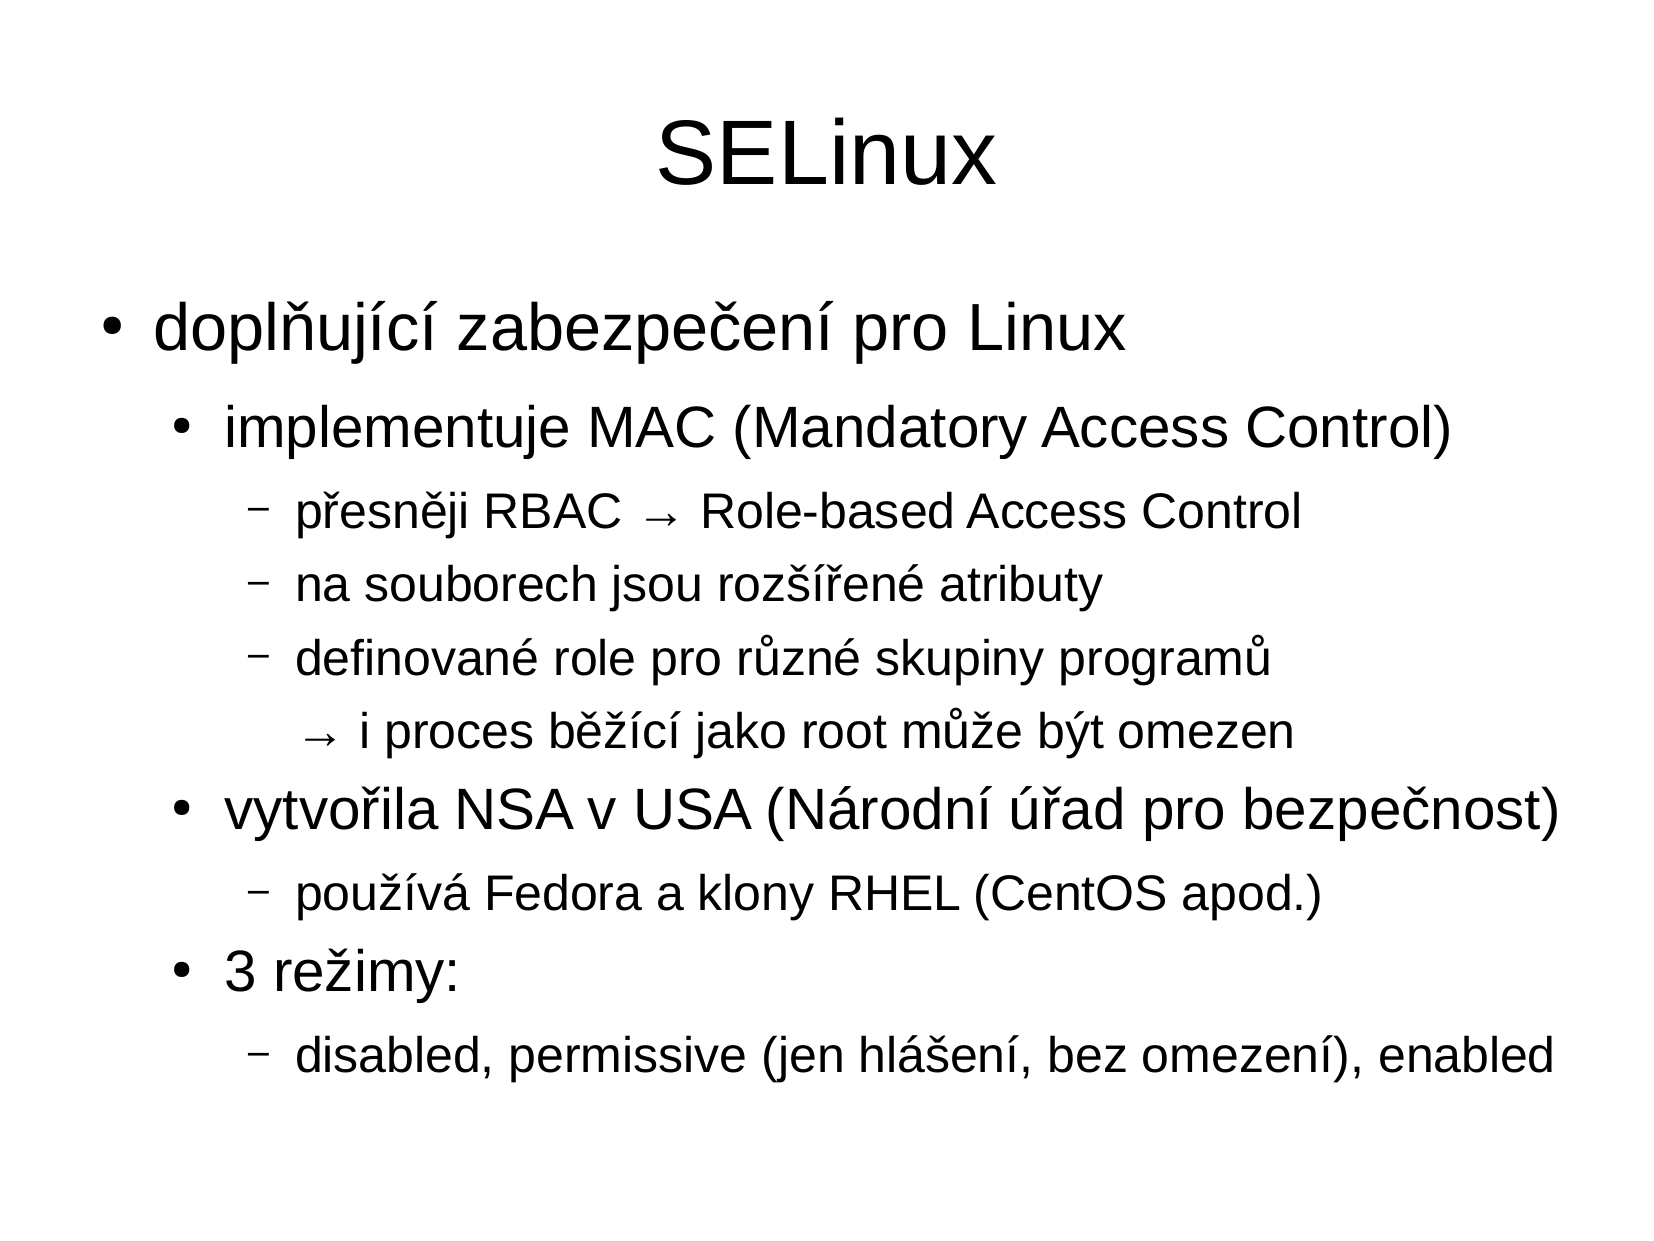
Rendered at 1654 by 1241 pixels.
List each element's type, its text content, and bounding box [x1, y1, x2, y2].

title SELinux [82, 56, 1571, 250]
list doplňující zabezpečení pro Linux implementuje MAC (Mandatory Access Control) přesněji RBAC → Role-based Access Control na souborech jsou rozšířené atributy definované role pro různé skupiny programů → i proces běžící jako root může být omezen vytvořila NSA v USA (Národní úřad pro bezpečnost) používá Fedora a klony RHEL (CentOS apod.) 3 režimy: disabled, permissive (jen hlášení, bez omezení), enabled [82, 290, 1571, 1094]
